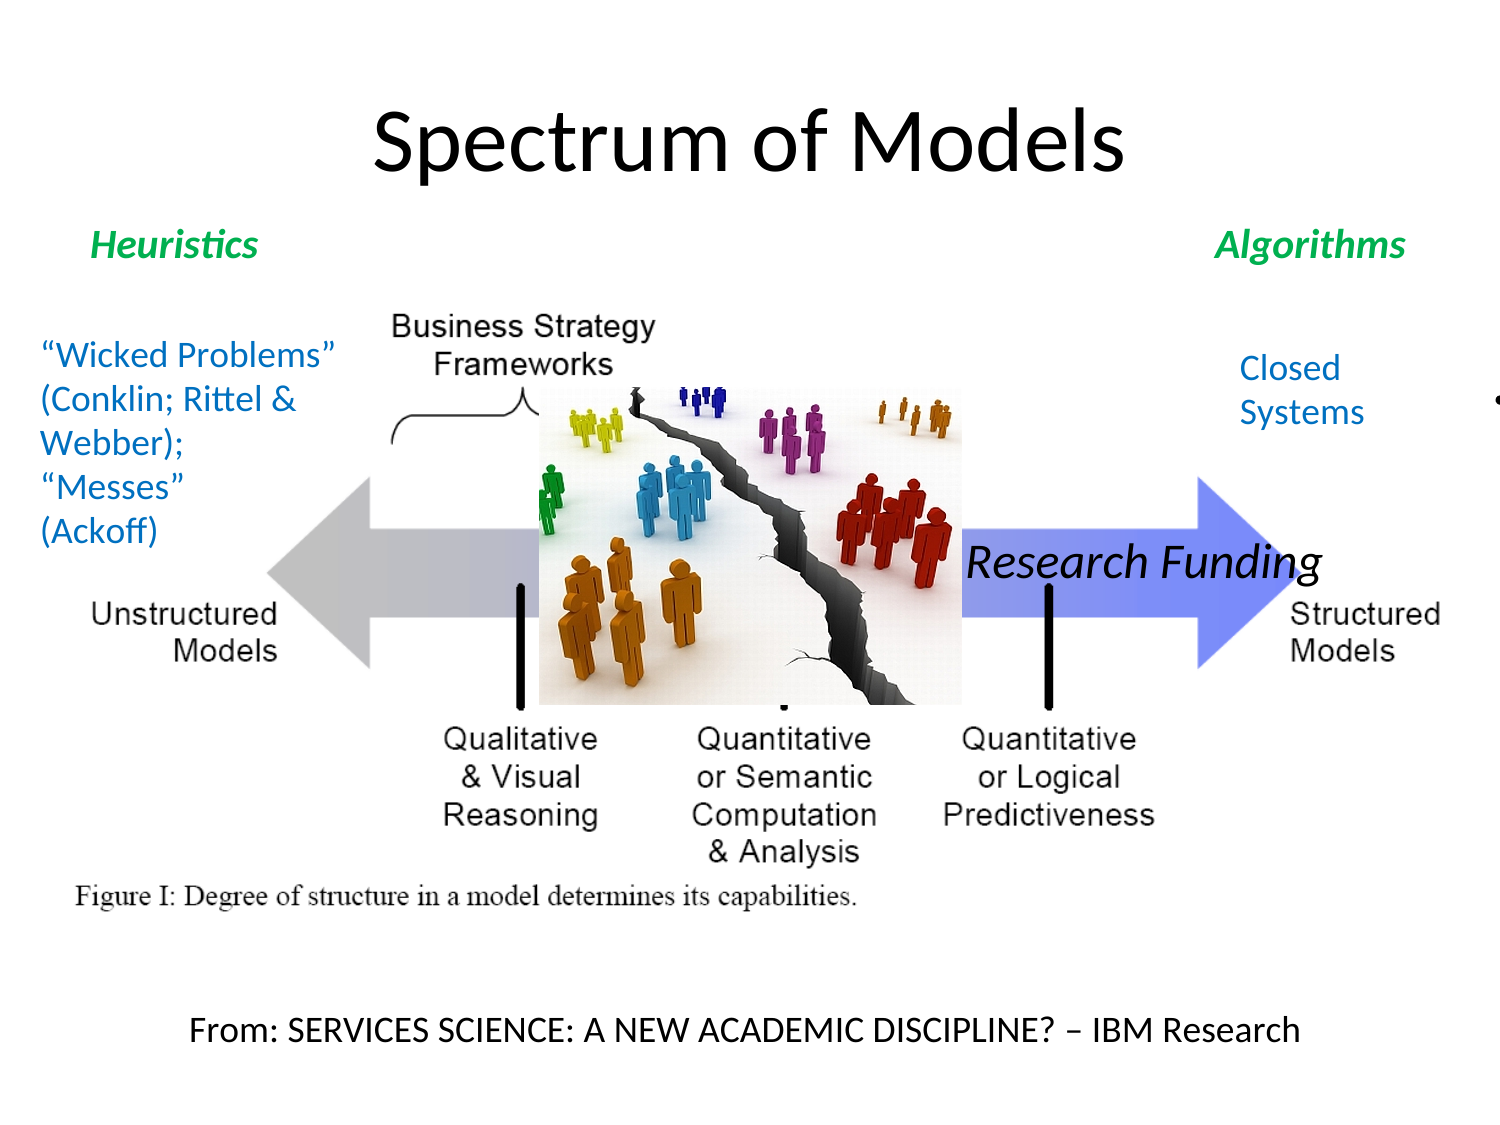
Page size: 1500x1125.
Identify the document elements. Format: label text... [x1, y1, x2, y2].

text_box From: SERVICES SCIENCE: A NEW ACADEMIC DISCIPLINE? – IBM Research [174, 999, 1326, 1061]
picture [31, 287, 1469, 958]
title Spectrum of Models [75, 45, 1426, 233]
text_box “Wicked Problems” (Conklin; Rittel & Webber); “Messes” (Ackoff) [24, 324, 376, 568]
text_box Heuristics [75, 212, 275, 279]
text_box Closed Systems [1224, 337, 1413, 444]
text_box Algorithms [1200, 212, 1432, 279]
text_box Research Funding [950, 524, 1342, 601]
